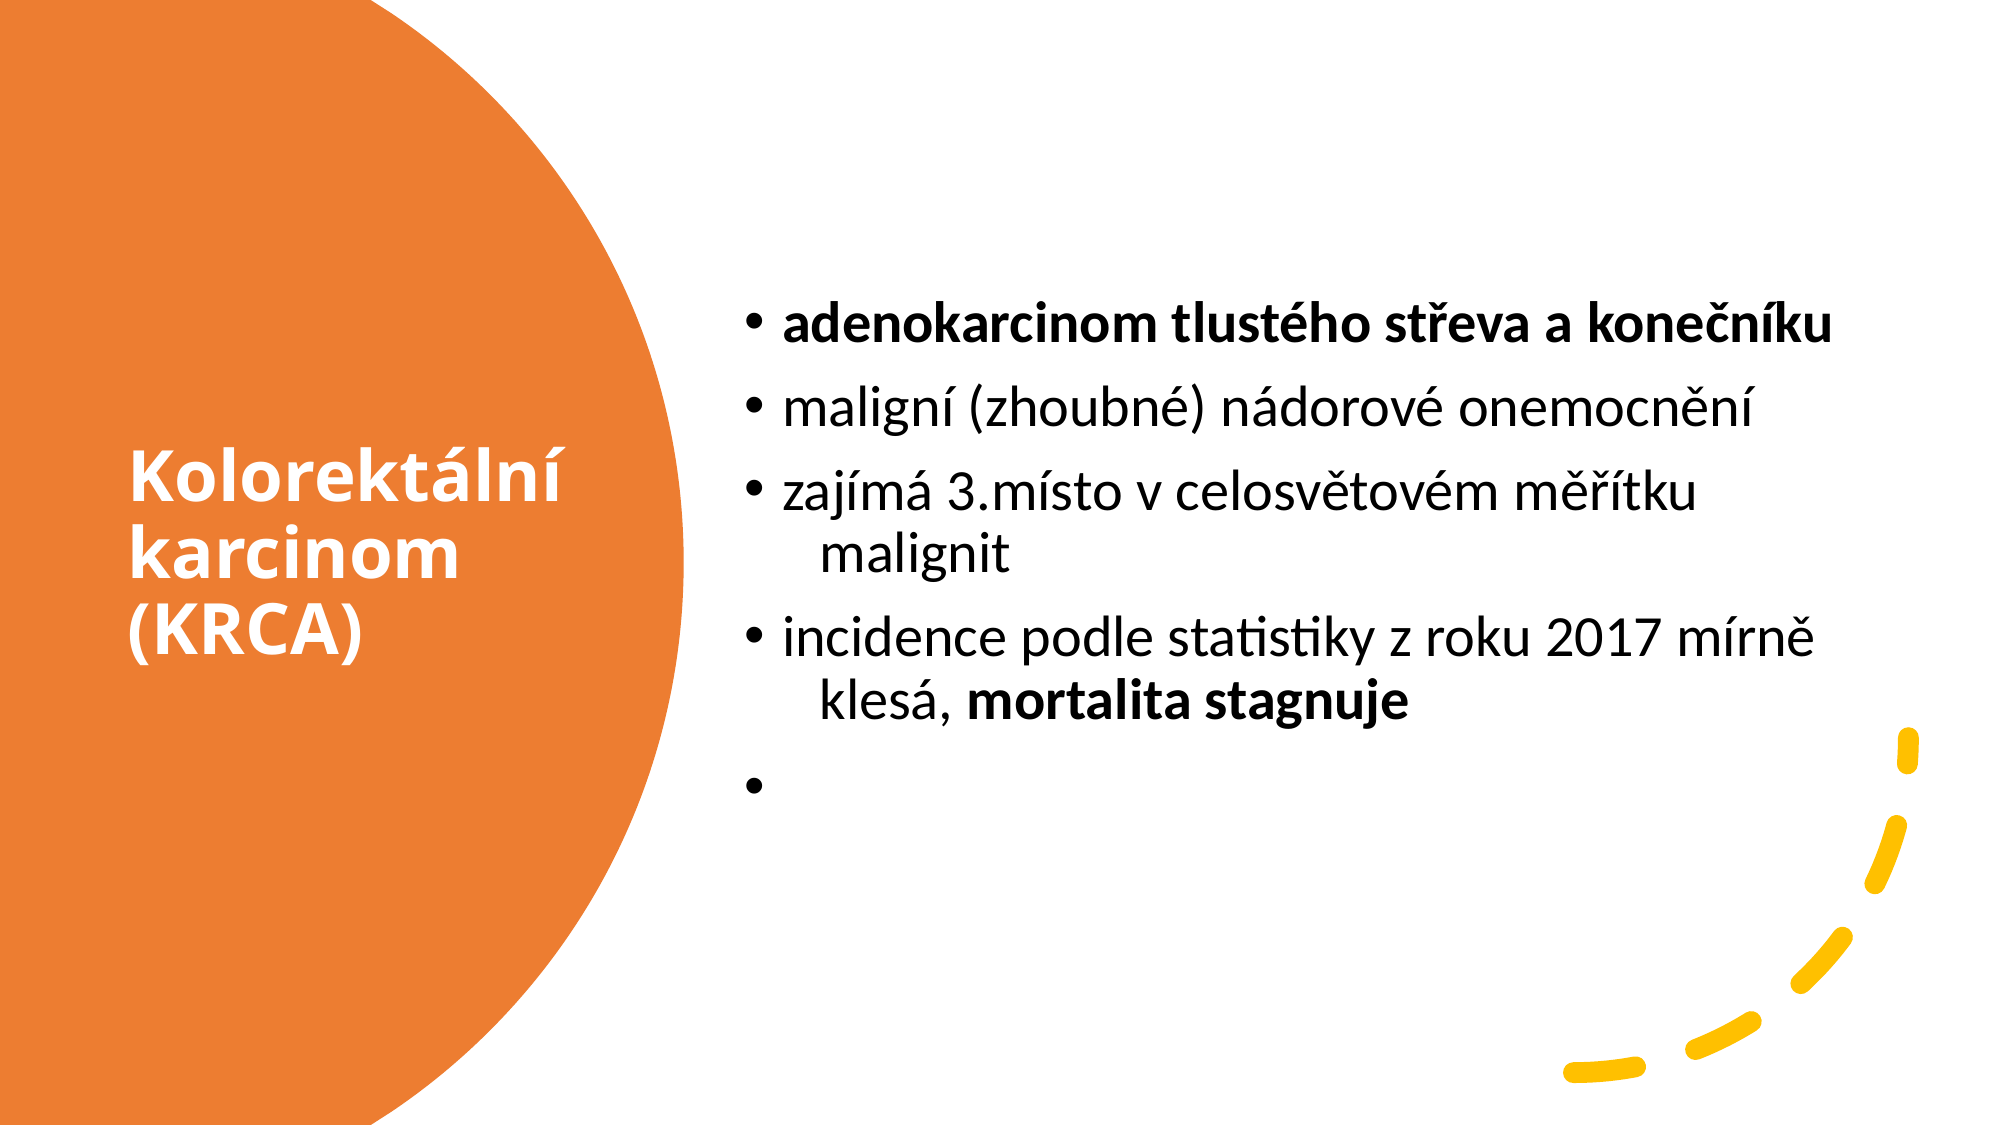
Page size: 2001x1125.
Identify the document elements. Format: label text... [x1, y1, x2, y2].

title Kolorektální karcinom (KRCA) [112, 189, 638, 922]
text_box [0, 0, 2000, 1125]
list adenokarcinom tlustého střeva a konečníku maligní (zhoubné) nádorové onemocnění zajímá 3.místo v celosvětovém měřítku malignit incidence podle statistiky z roku 2017 mírně klesá, mortalita stagnuje [729, 97, 1863, 1014]
